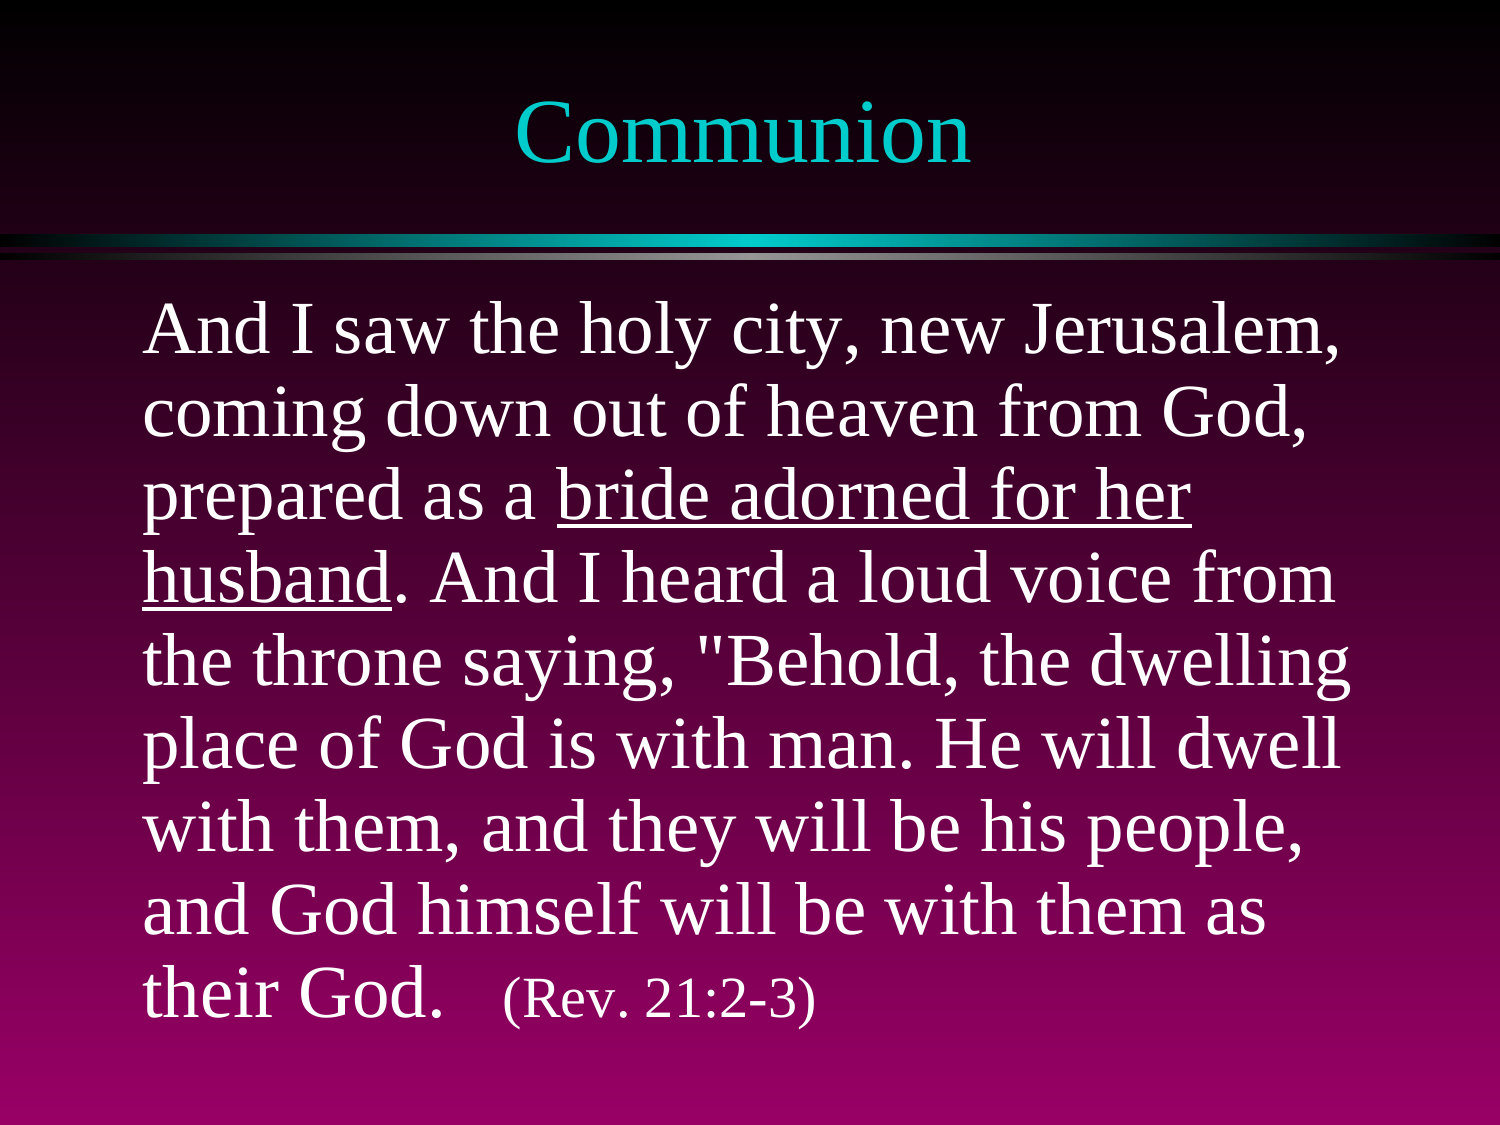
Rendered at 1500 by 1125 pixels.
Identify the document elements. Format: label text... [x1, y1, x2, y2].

title Communion [99, 44, 1388, 218]
text_box And I saw the holy city, new Jerusalem, coming down out of heaven from God, prepared as a bride adorned for her husband. And I heard a loud voice from the throne saying, "Behold, the dwelling place of God is with man. He will dwell with them, and they will be his people, and God himself will be with them as their God. (Rev. 21:2-3) [127, 279, 1391, 1042]
